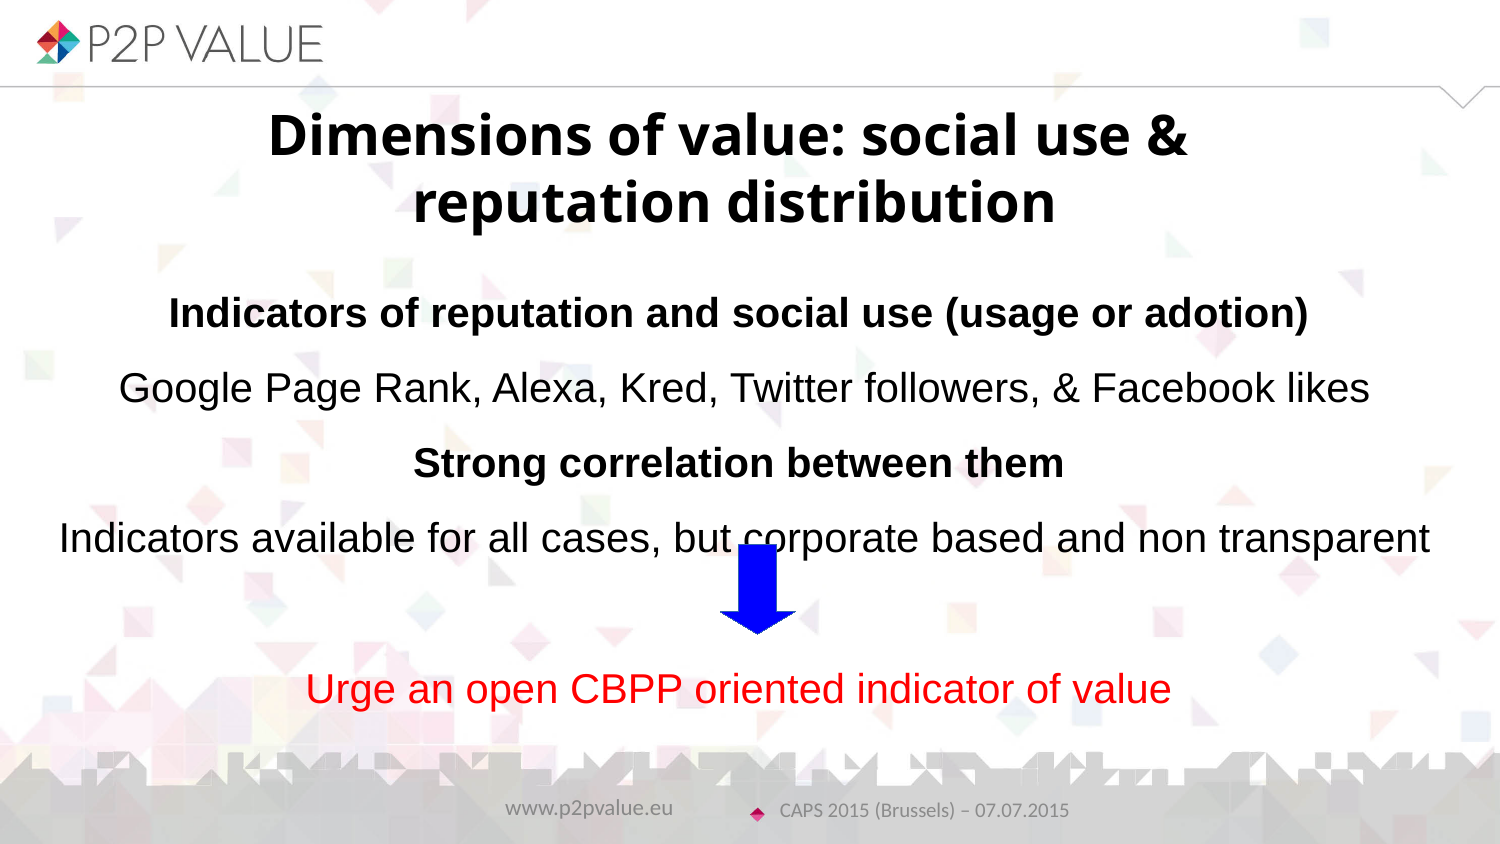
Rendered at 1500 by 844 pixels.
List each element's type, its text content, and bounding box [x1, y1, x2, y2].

text_box Indicators of reputation and social use (usage or adotion) Google Page Rank, Alexa, Kred, Twitter followers, & Facebook likes Strong correlation between them Indicators available for all cases, but corporate based and non transparent Urge an open CBPP oriented indicator of value [4, 254, 1486, 795]
text_box CAPS 2015 (Brussels) – 07.07.2015 [766, 795, 1459, 832]
text_box [720, 544, 796, 635]
title Dimensions of value: social use & reputation distribution [15, 92, 1456, 241]
text_box www.p2pvalue.eu [499, 795, 718, 826]
picture [0, 0, 1500, 844]
